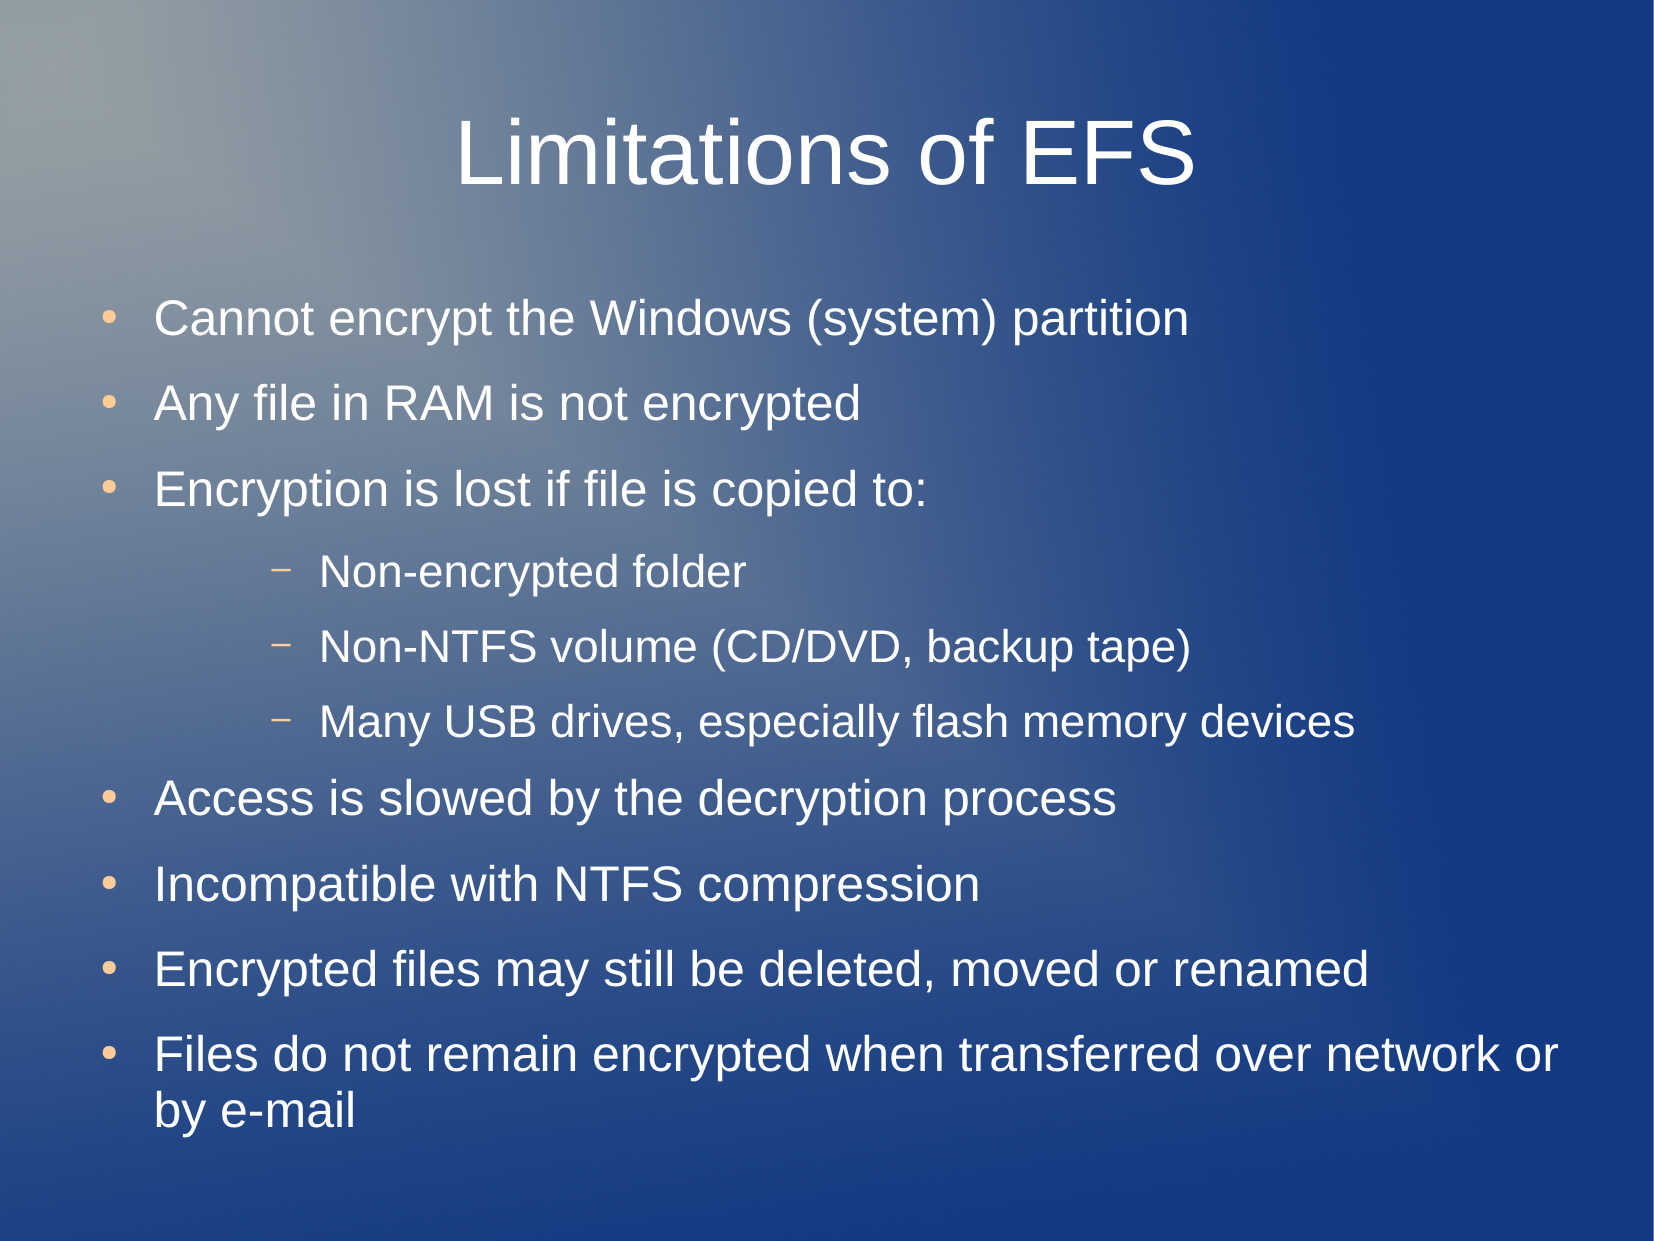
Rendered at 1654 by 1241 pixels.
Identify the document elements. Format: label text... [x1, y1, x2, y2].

title Limitations of EFS [82, 49, 1571, 257]
list Cannot encrypt the Windows (system) partition Any file in RAM is not encrypted Encryption is lost if file is copied to: Non-encrypted folder Non-NTFS volume (CD/DVD, backup tape) Many USB drives, especially flash memory devices Access is slowed by the decryption process Incompatible with NTFS compression Encrypted files may still be deleted, moved or renamed Files do not remain encrypted when transferred over network or by e-mail [82, 290, 1571, 1138]
picture [0, 0, 1654, 1241]
